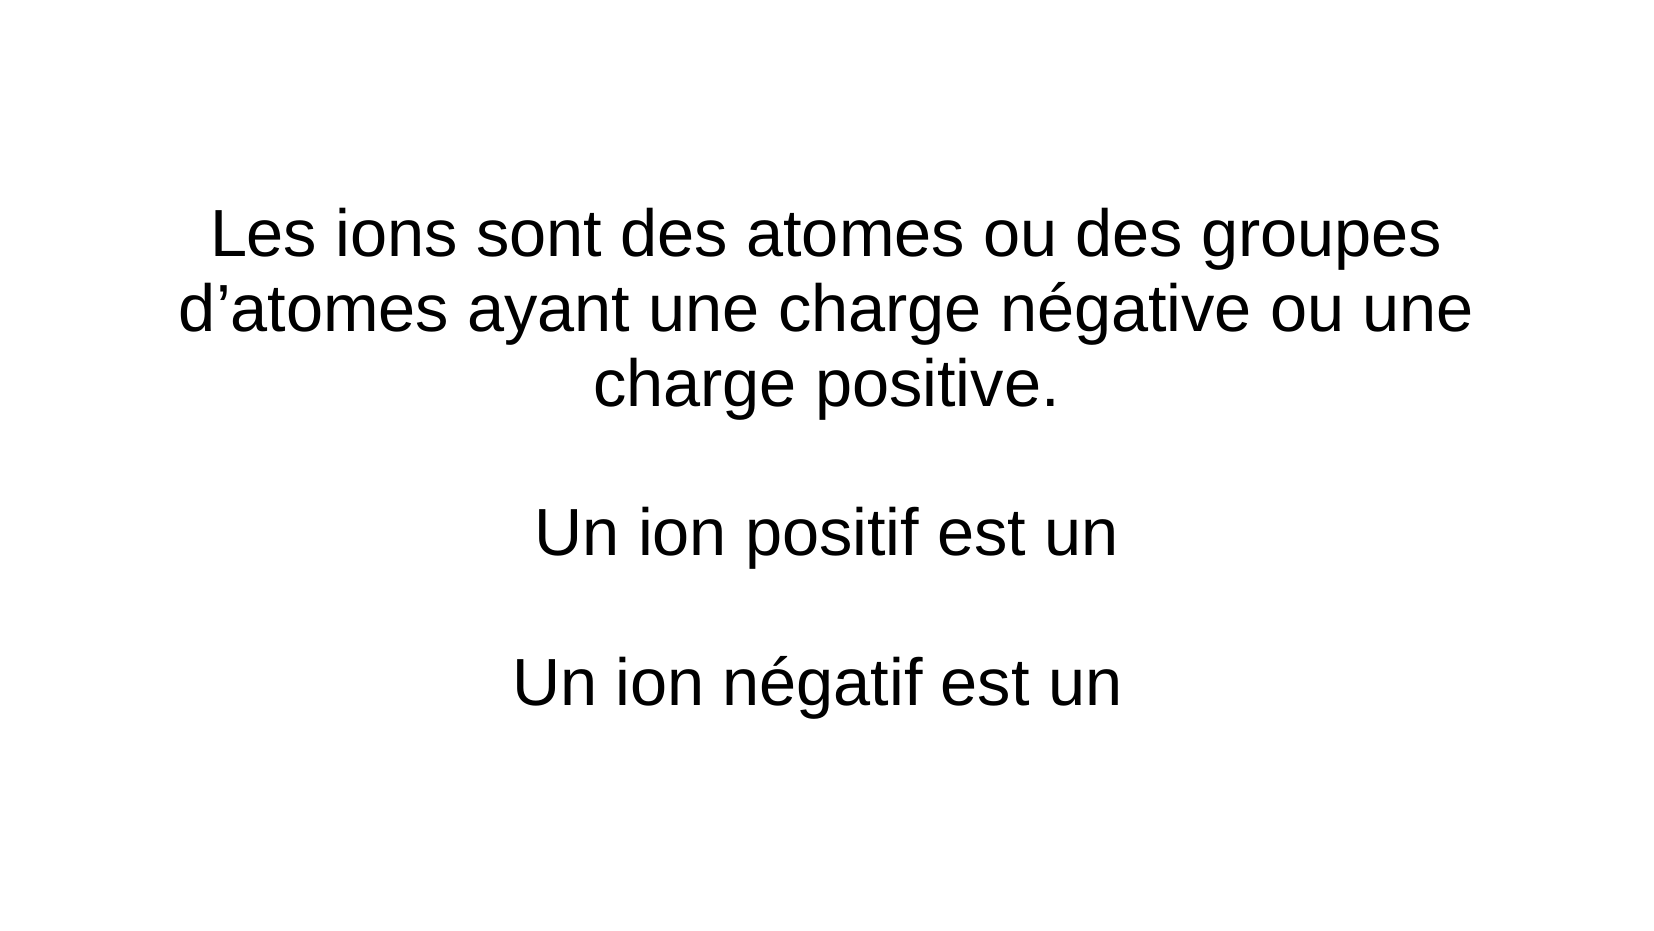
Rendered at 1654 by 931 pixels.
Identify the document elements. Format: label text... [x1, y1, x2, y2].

subtitle Les ions sont des atomes ou des groupes d’atomes ayant une charge négative ou une charge positive. Un ion positif est un Un ion négatif est un [82, 59, 1571, 857]
